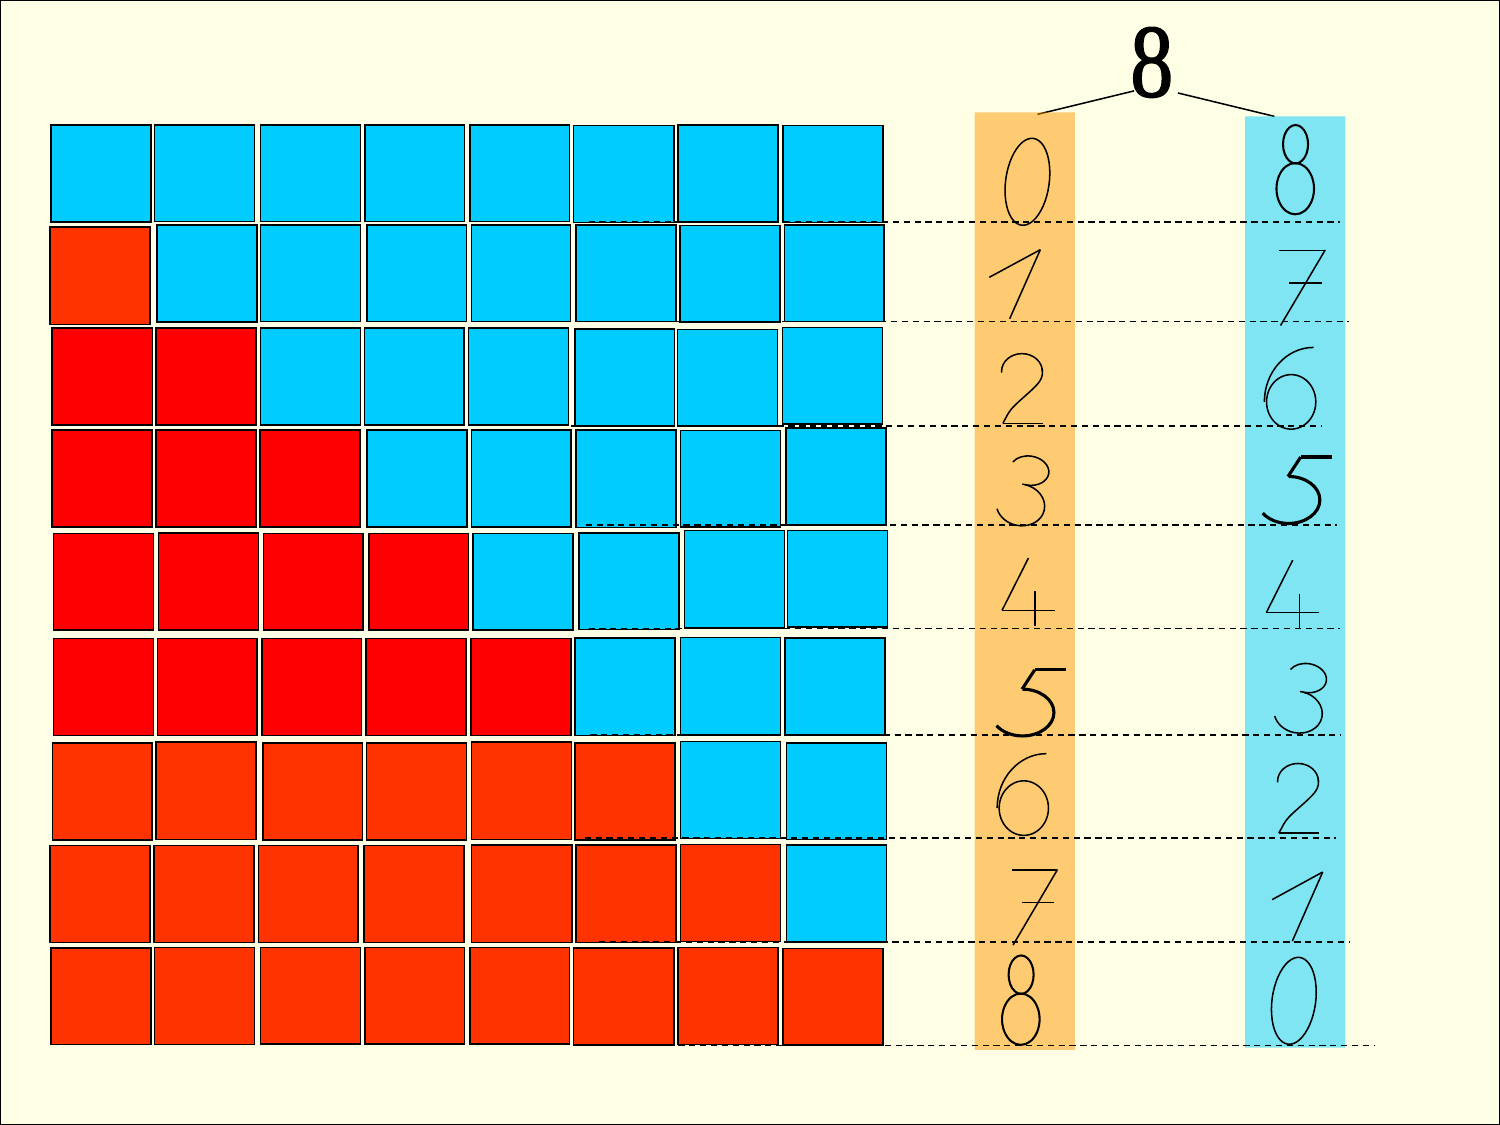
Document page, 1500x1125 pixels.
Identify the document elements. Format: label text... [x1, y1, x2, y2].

text_box [0, 0, 1500, 1125]
text_box 8 [1133, 27, 1170, 98]
